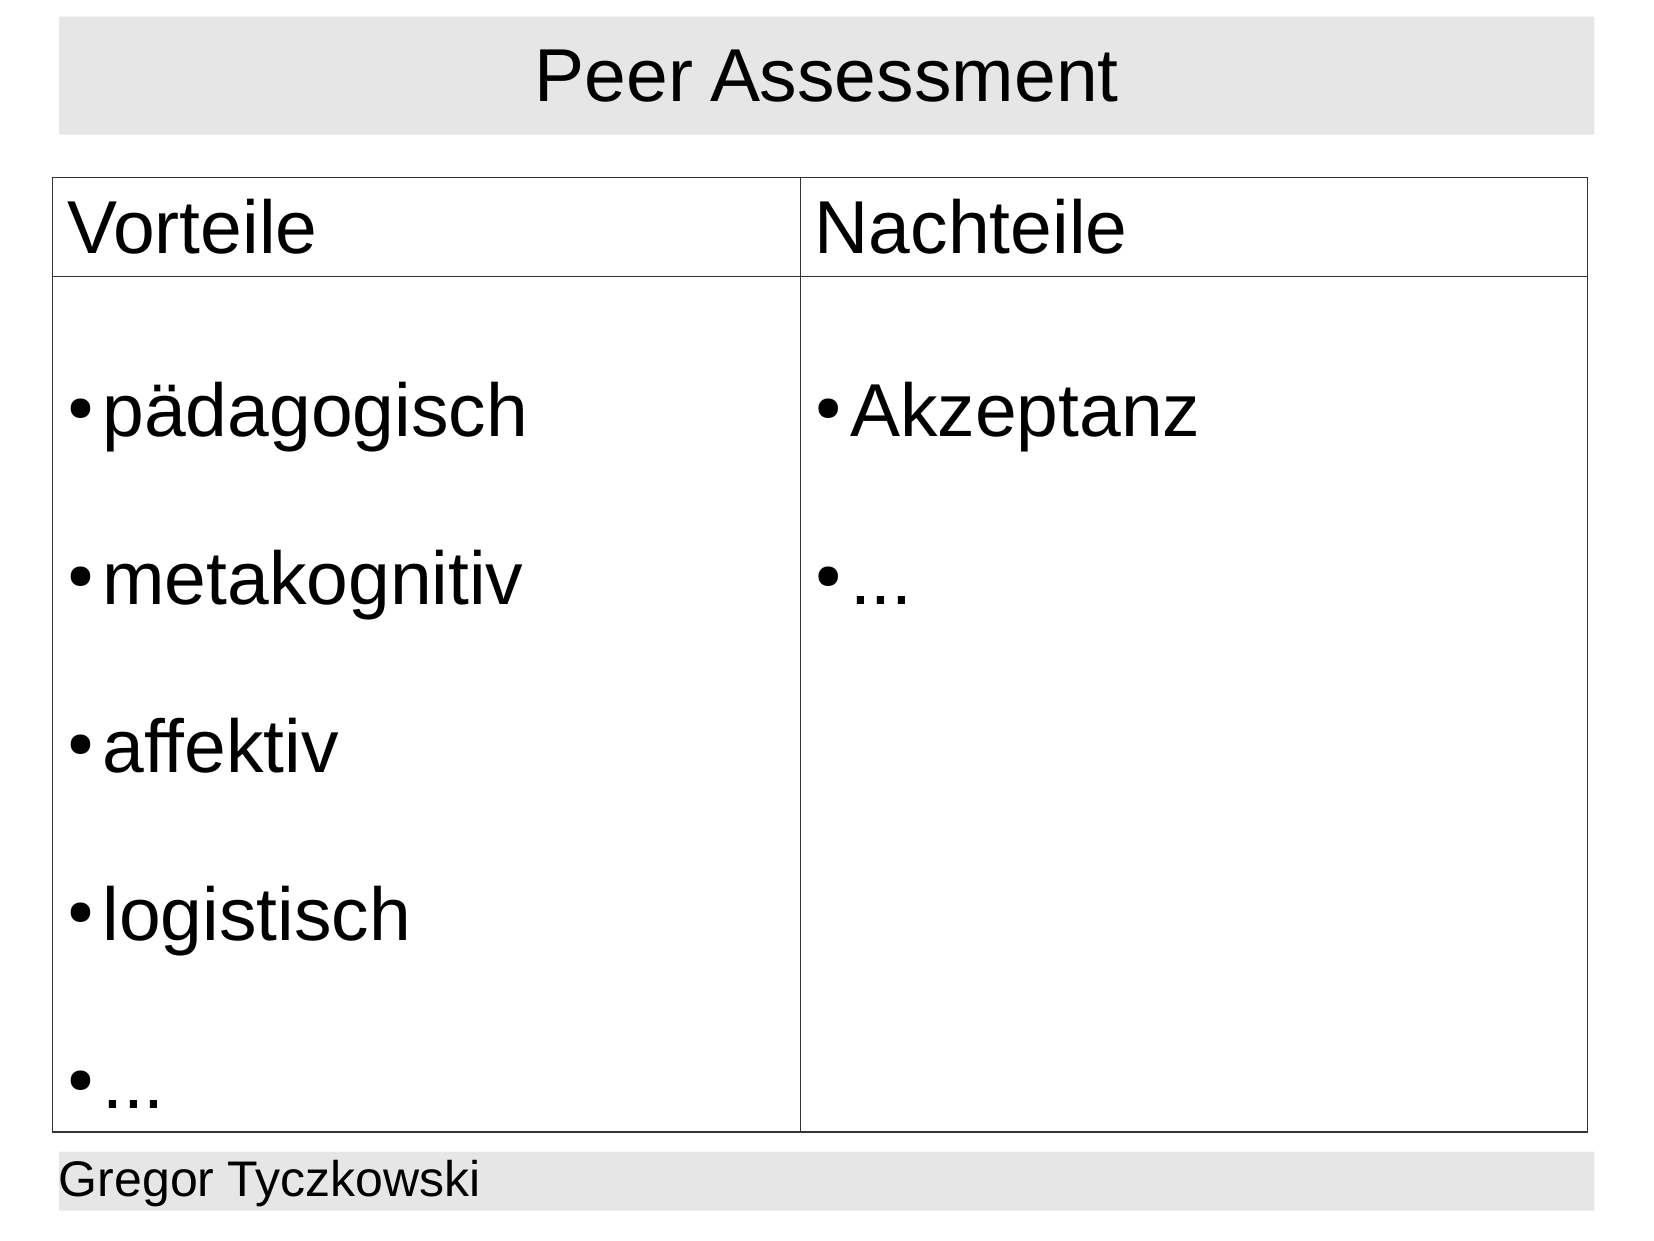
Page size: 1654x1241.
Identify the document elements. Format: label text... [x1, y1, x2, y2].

title Peer Assessment [59, 16, 1595, 135]
table_header Nachteile [801, 178, 1587, 276]
table_header Vorteile [53, 178, 800, 276]
list Gregor Tyczkowski [59, 1151, 1595, 1211]
table_cell pädagogisch metakognitiv affektiv logistisch ... [53, 277, 800, 1131]
table_cell Akzeptanz ... [801, 277, 1587, 1131]
